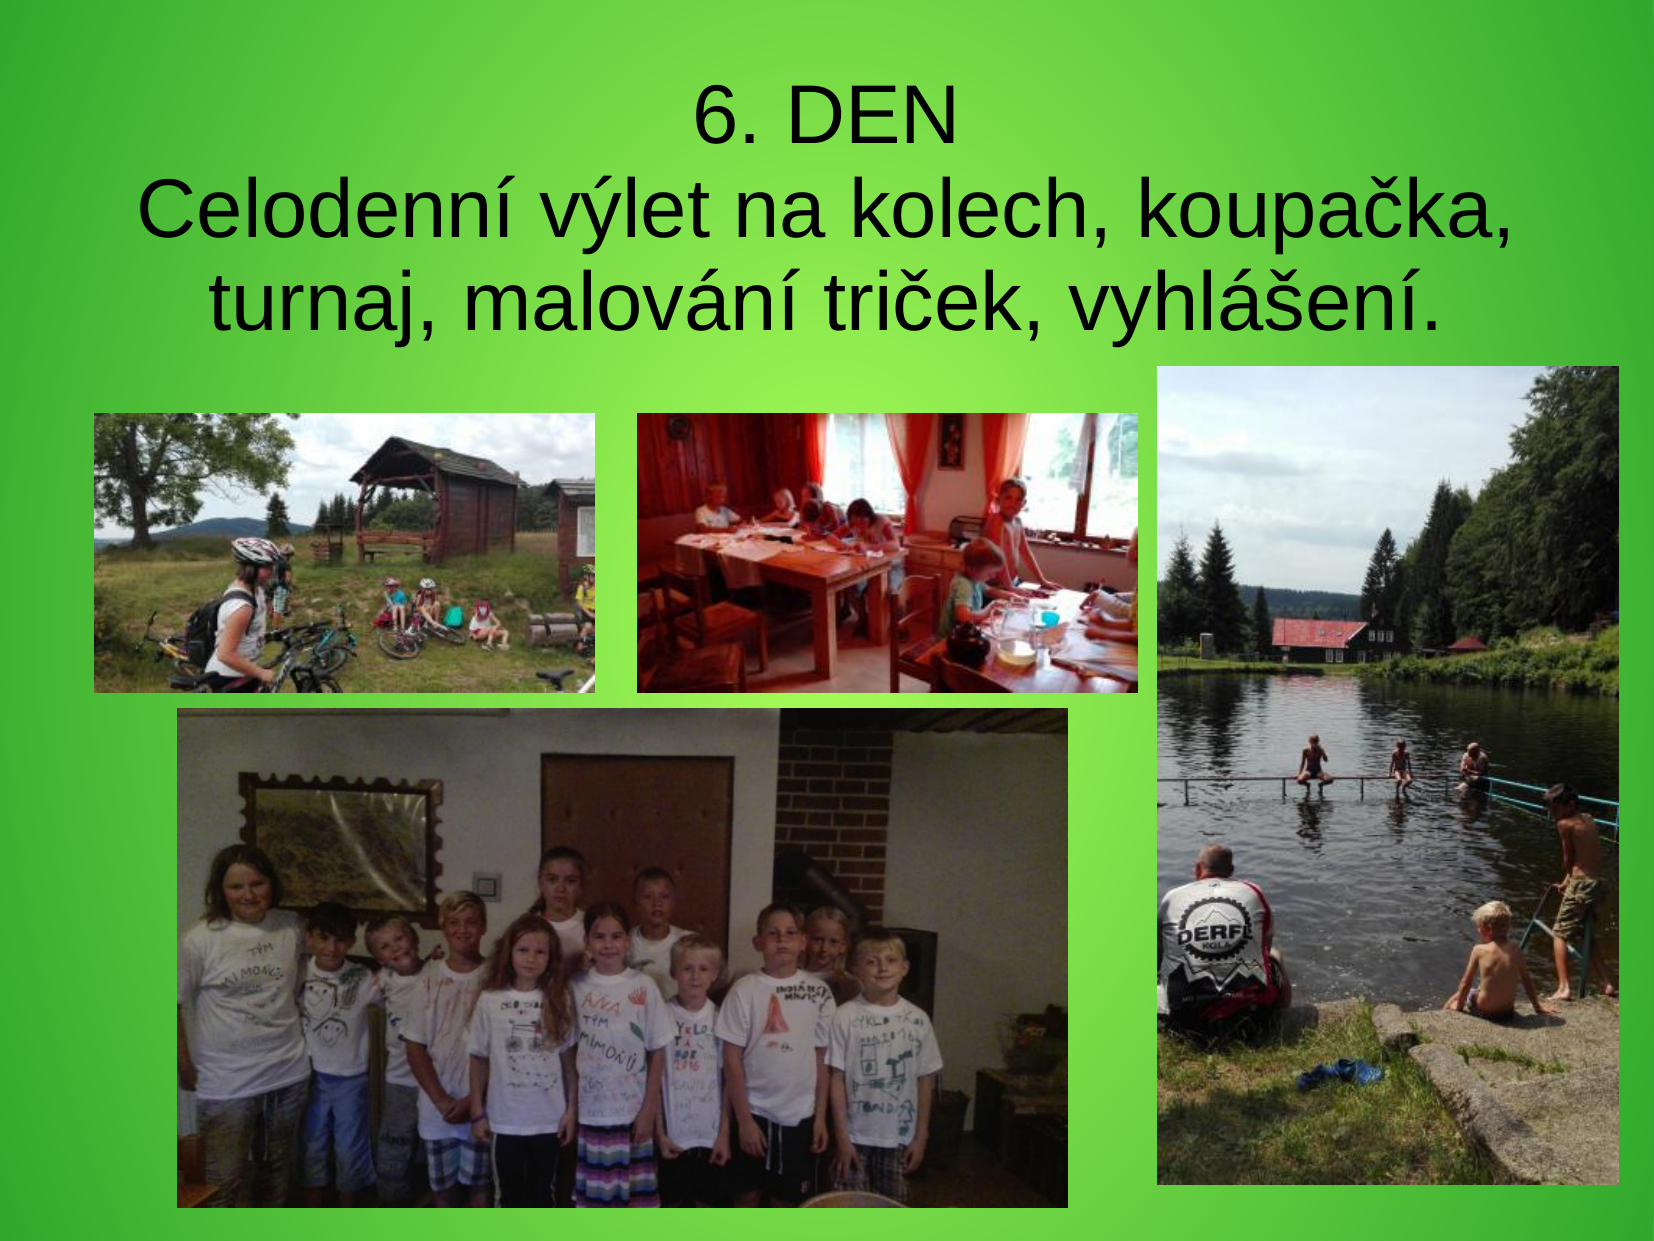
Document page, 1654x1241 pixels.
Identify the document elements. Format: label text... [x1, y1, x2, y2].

picture [637, 413, 1138, 694]
picture [1157, 366, 1619, 1185]
picture [177, 708, 1068, 1208]
title 6. DEN Celodenní výlet na kolech, koupačka, turnaj, malování triček, vyhlášení. [82, 68, 1571, 348]
picture [94, 413, 595, 694]
